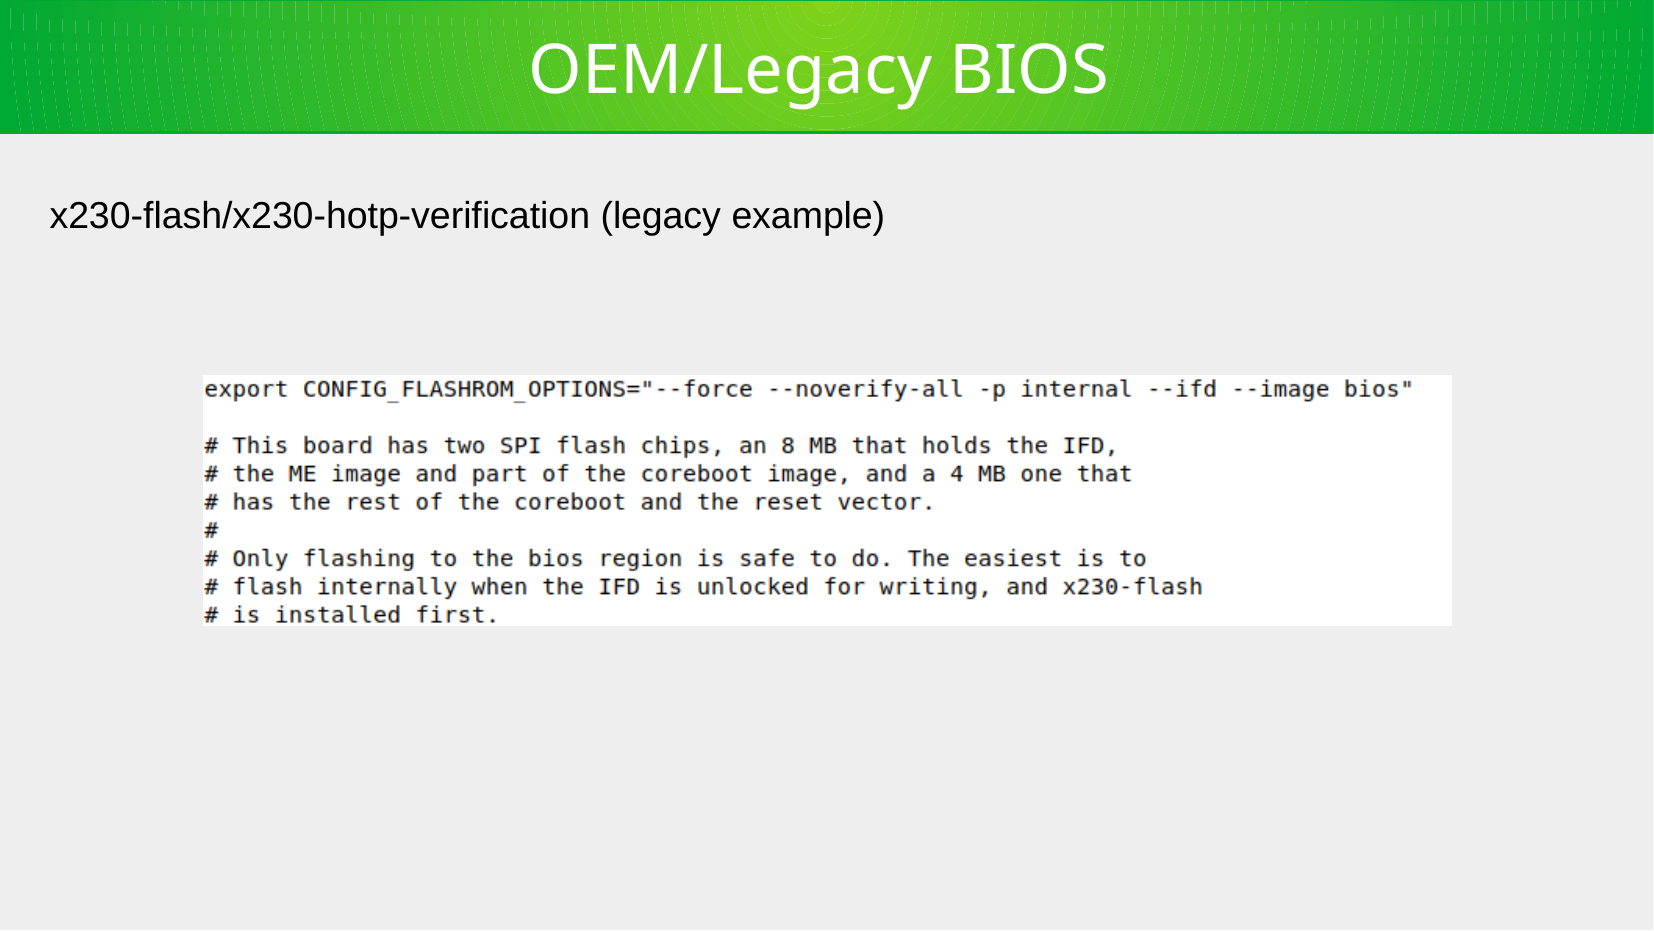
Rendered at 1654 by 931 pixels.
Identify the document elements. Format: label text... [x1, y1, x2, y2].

title OEM/Legacy BIOS [73, 14, 1565, 119]
text_box x230-flash/x230-hotp-verification (legacy example) [34, 187, 901, 245]
picture [203, 375, 1452, 626]
